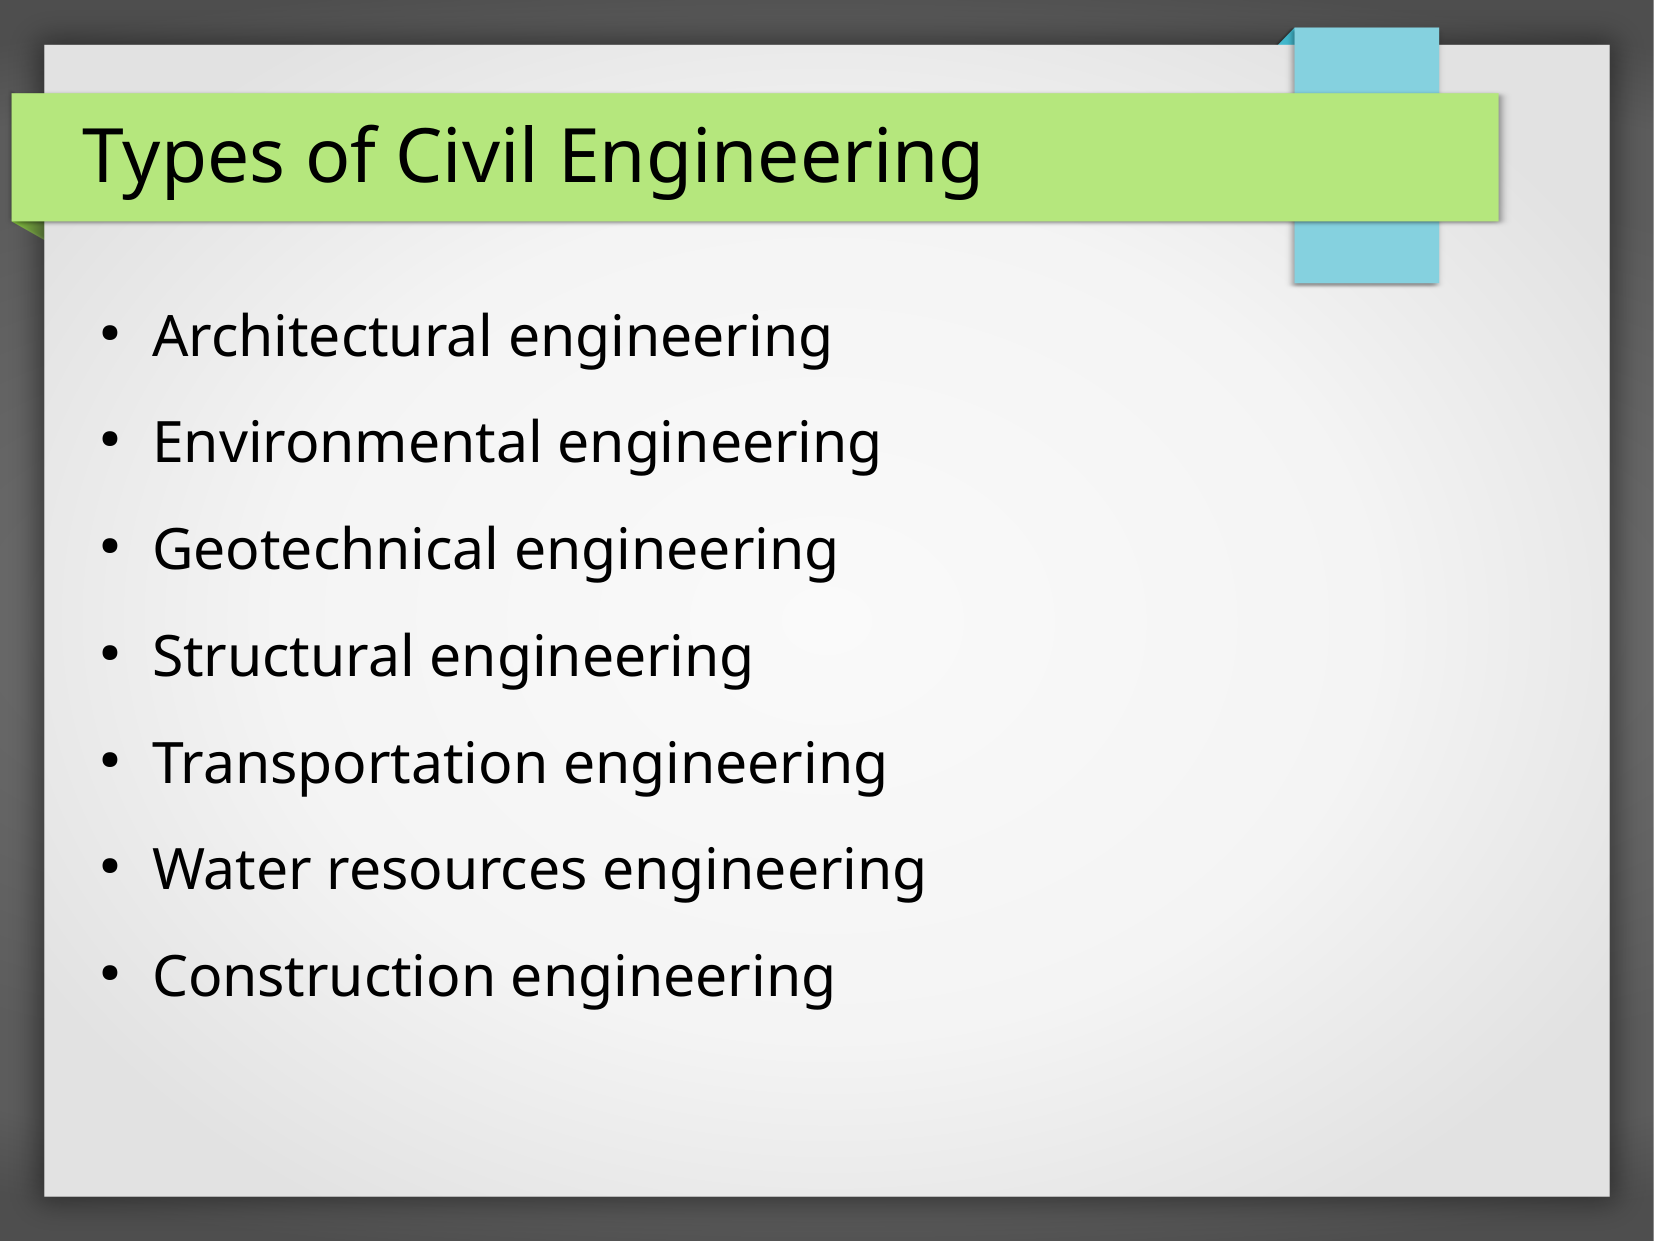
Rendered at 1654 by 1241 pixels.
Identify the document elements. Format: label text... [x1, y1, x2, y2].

picture [0, 0, 1654, 1241]
list Architectural engineering Environmental engineering Geotechnical engineering Structural engineering Transportation engineering Water resources engineering Construction engineering [82, 295, 1571, 1015]
title Types of Civil Engineering [82, 78, 1264, 229]
